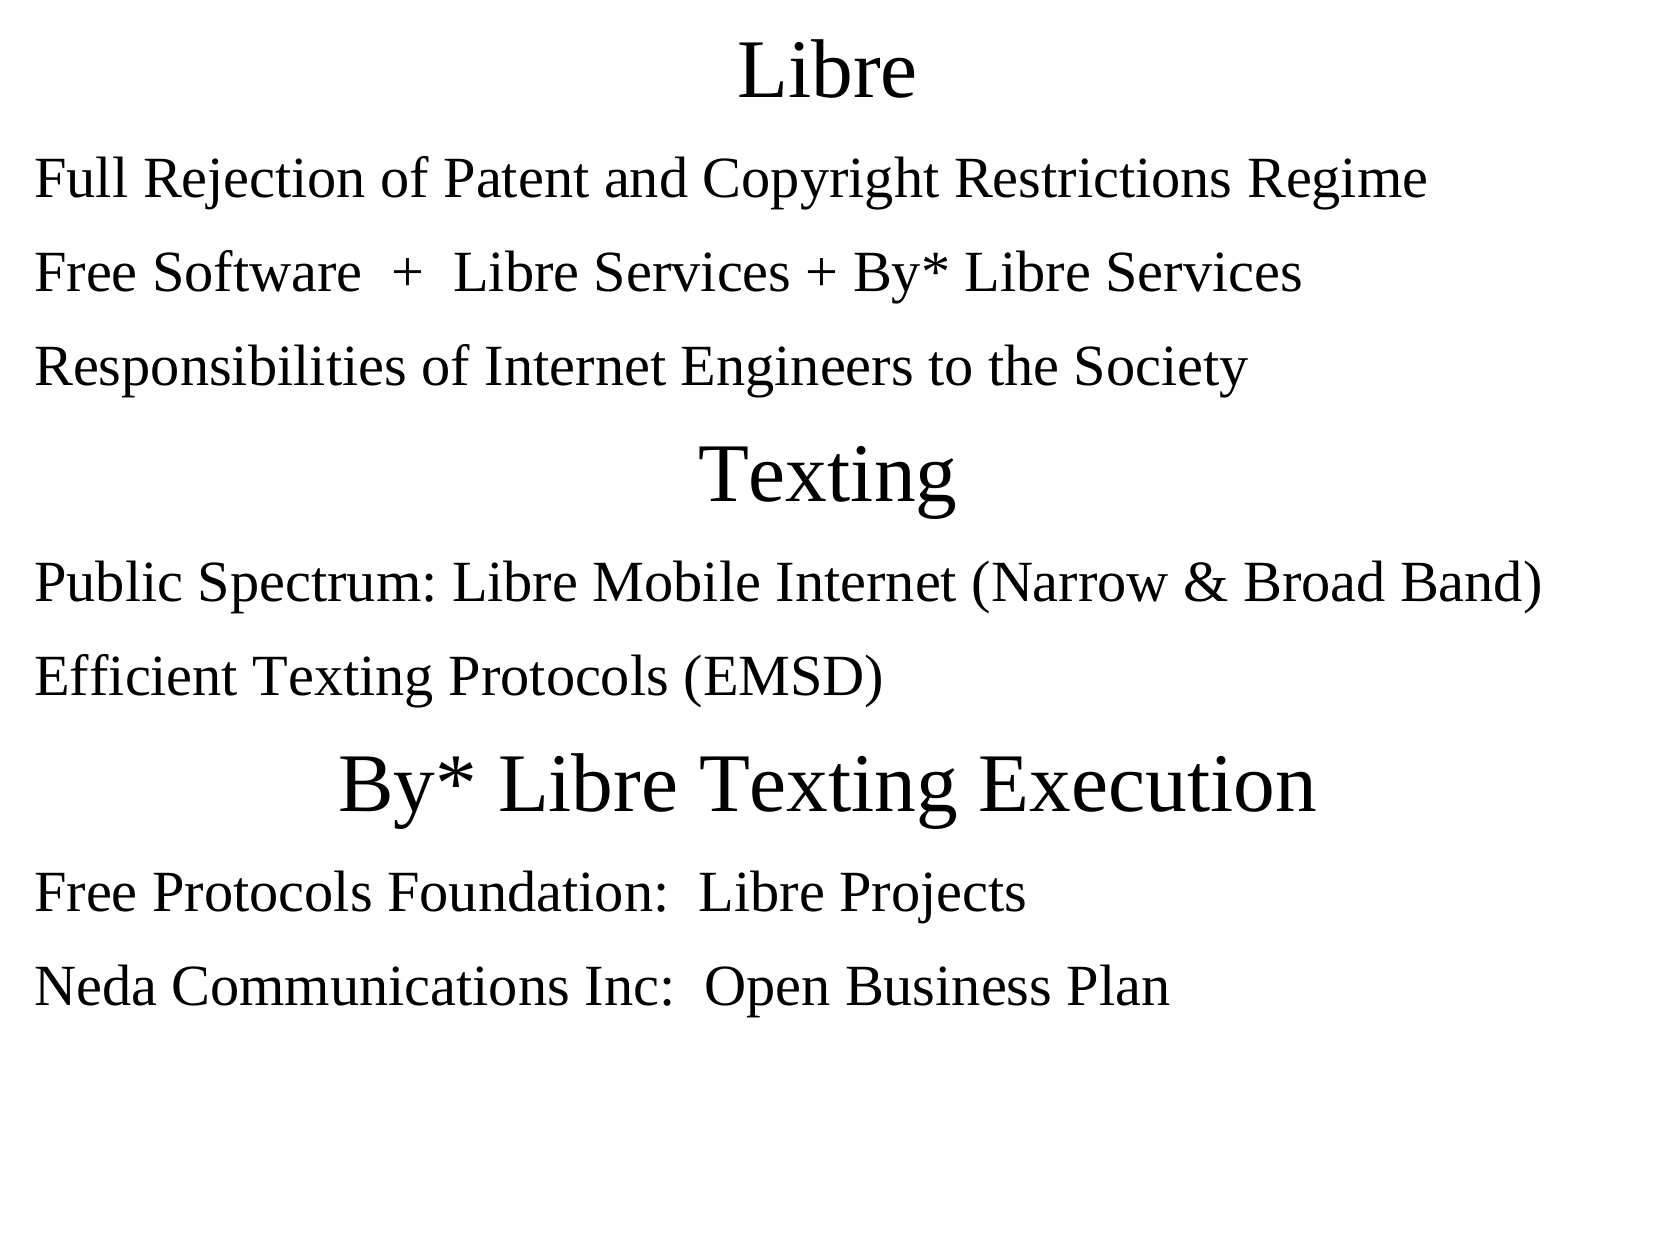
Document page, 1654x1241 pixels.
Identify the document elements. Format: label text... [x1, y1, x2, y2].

list Libre Full Rejection of Patent and Copyright Restrictions Regime Free Software + Libre Services + By* Libre Services Responsibilities of Internet Engineers to the Society Texting Public Spectrum: Libre Mobile Internet (Narrow & Broad Band) Efficient Texting Protocols (EMSD) By* Libre Texting Execution Free Protocols Foundation: Libre Projects Neda Communications Inc: Open Business Plan [16, 23, 1622, 1220]
